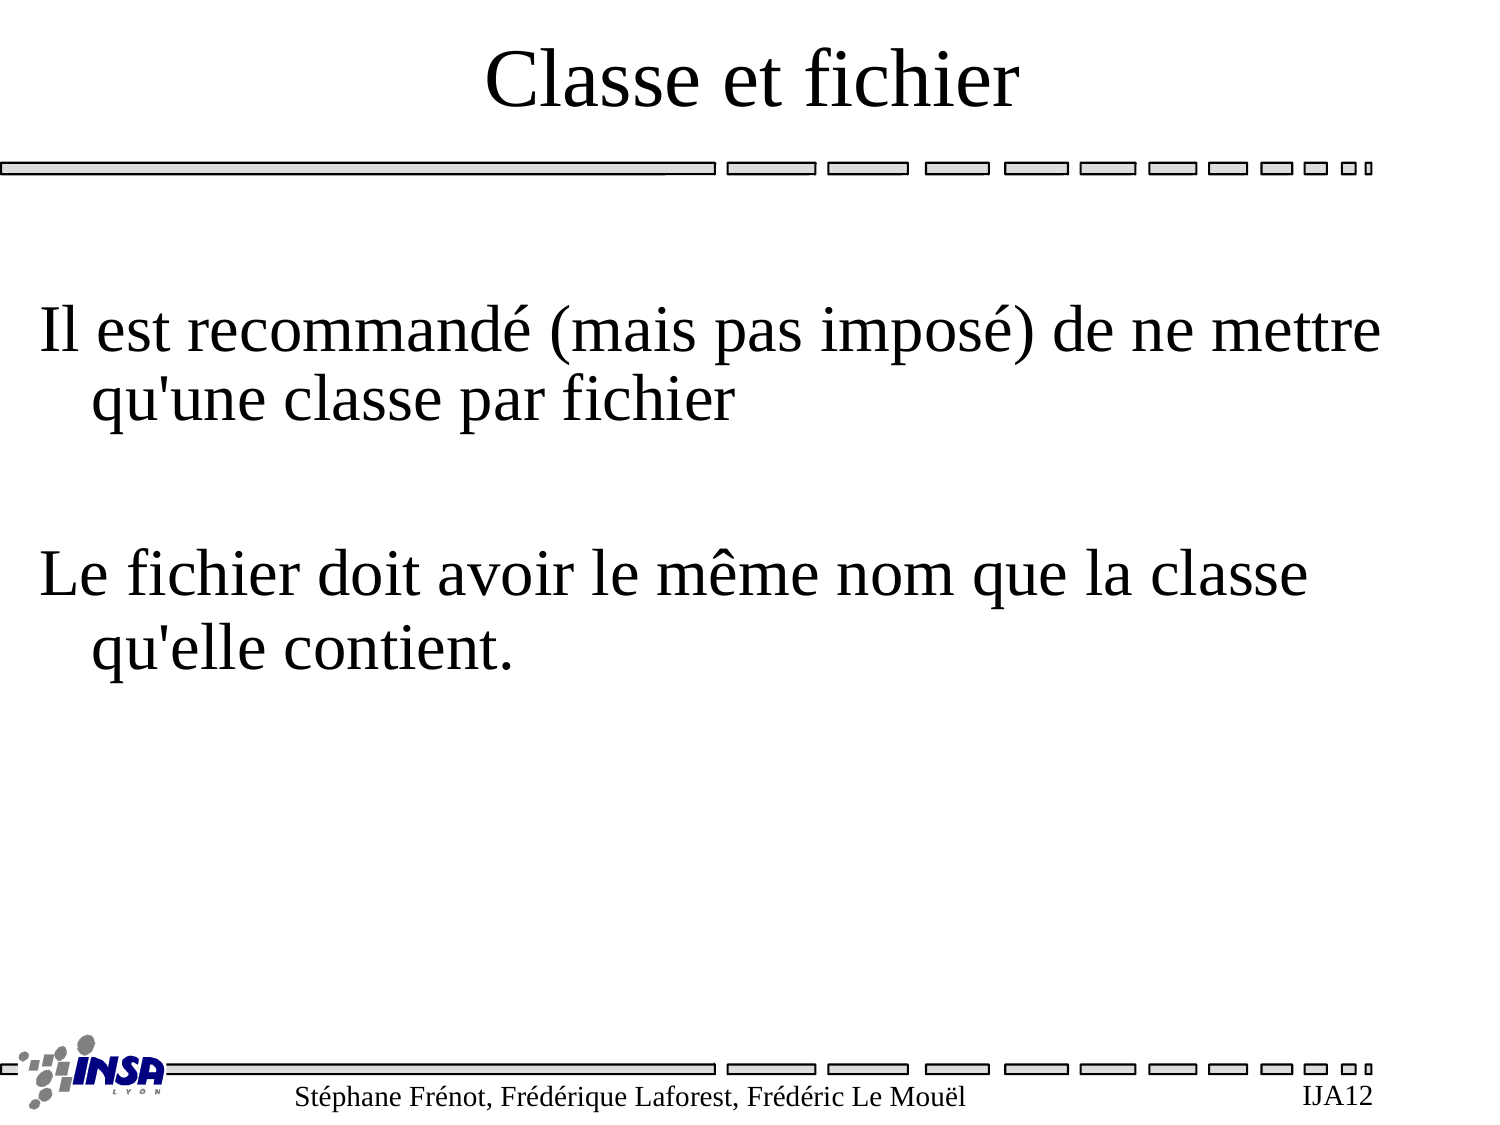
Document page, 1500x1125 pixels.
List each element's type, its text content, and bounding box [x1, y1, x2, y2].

title Classe et fichier [132, 33, 1373, 142]
list Il est recommandé (mais pas imposé) de ne mettre qu'une classe par fichier Le fichier doit avoir le même nom que la classe qu'elle contient. [24, 288, 1500, 1107]
